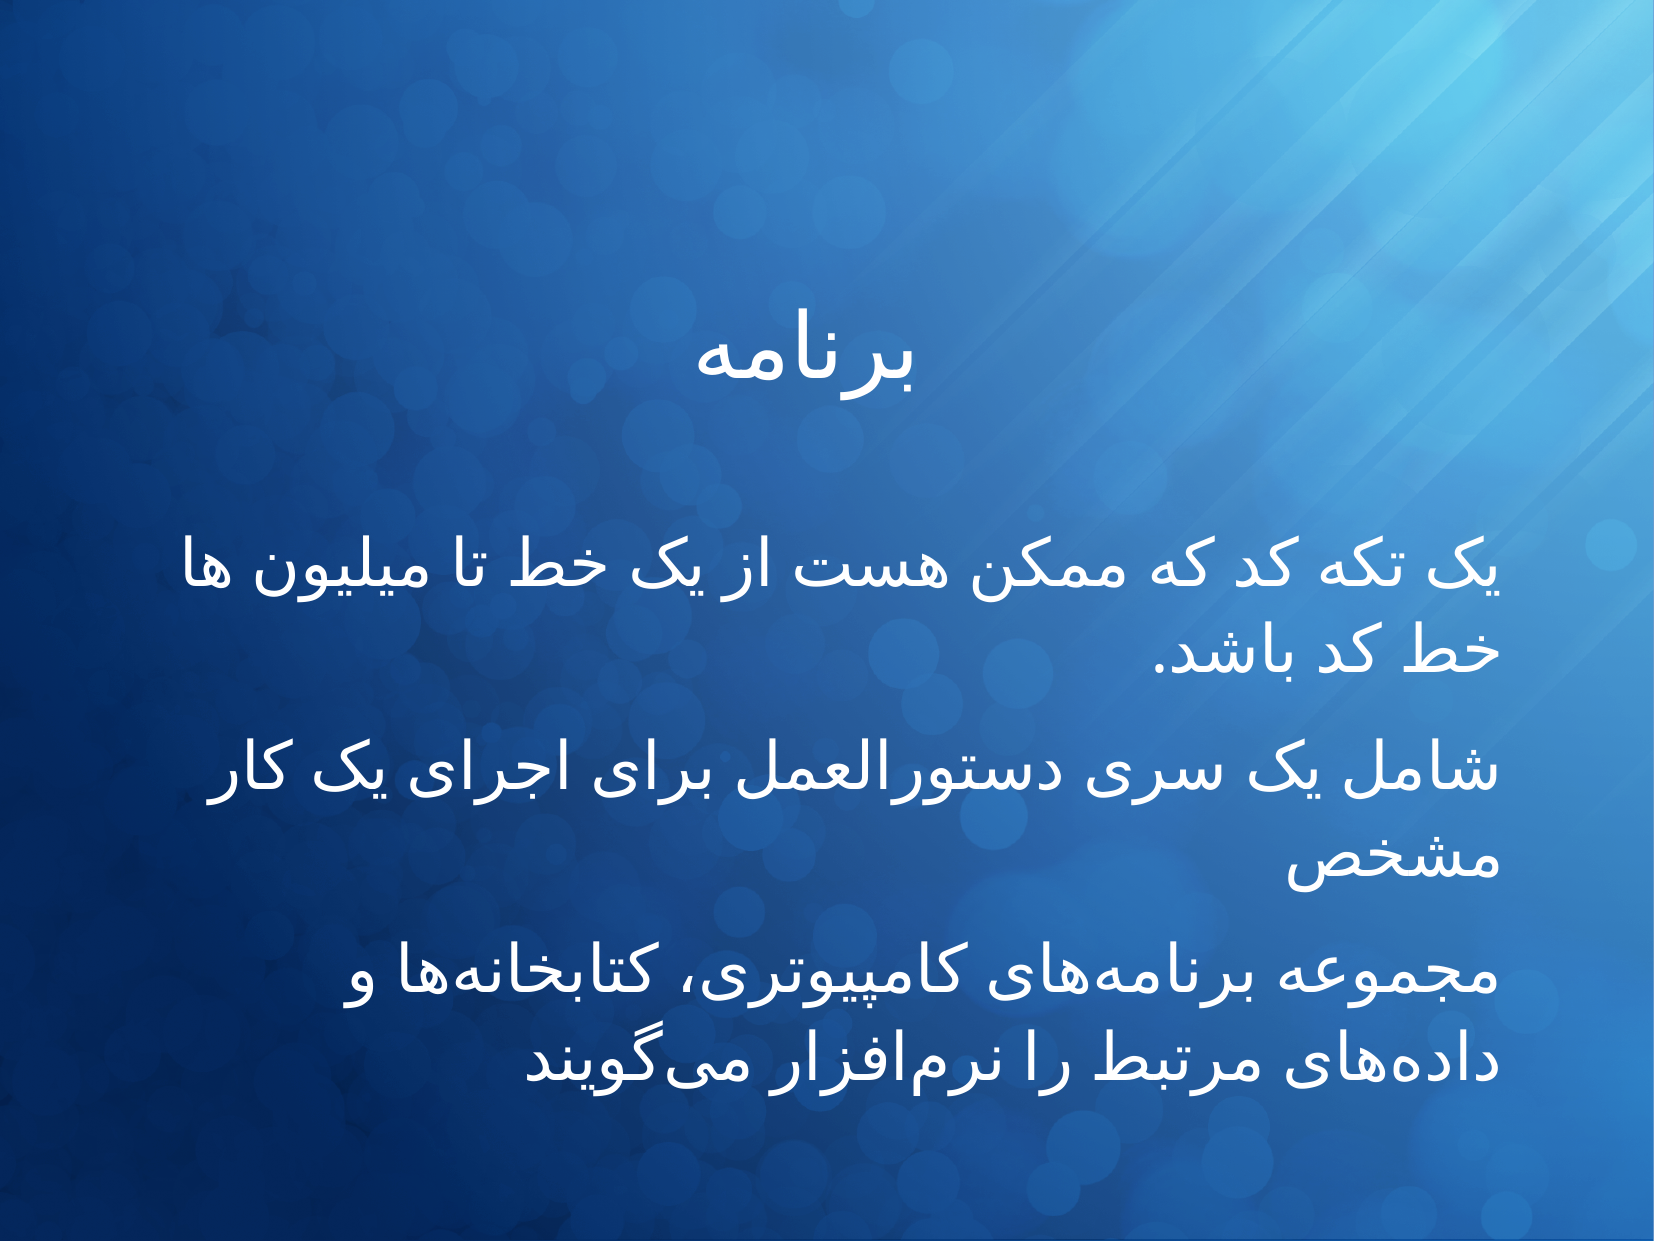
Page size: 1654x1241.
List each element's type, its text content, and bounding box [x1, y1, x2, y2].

list یک تکه کد که ممکن هست از یک خط تا میلیون ها خط کد باشد. شامل یک سری دستورالعمل برای اجرای یک کار مشخص مجموعه برنامه‌های کامپیوتری، کتابخانه‌ها و داده‌های مرتبط را نرم‌افزار می‌گویند [122, 526, 1576, 1130]
picture [0, 0, 1654, 1241]
title برنامه [112, 272, 1501, 441]
